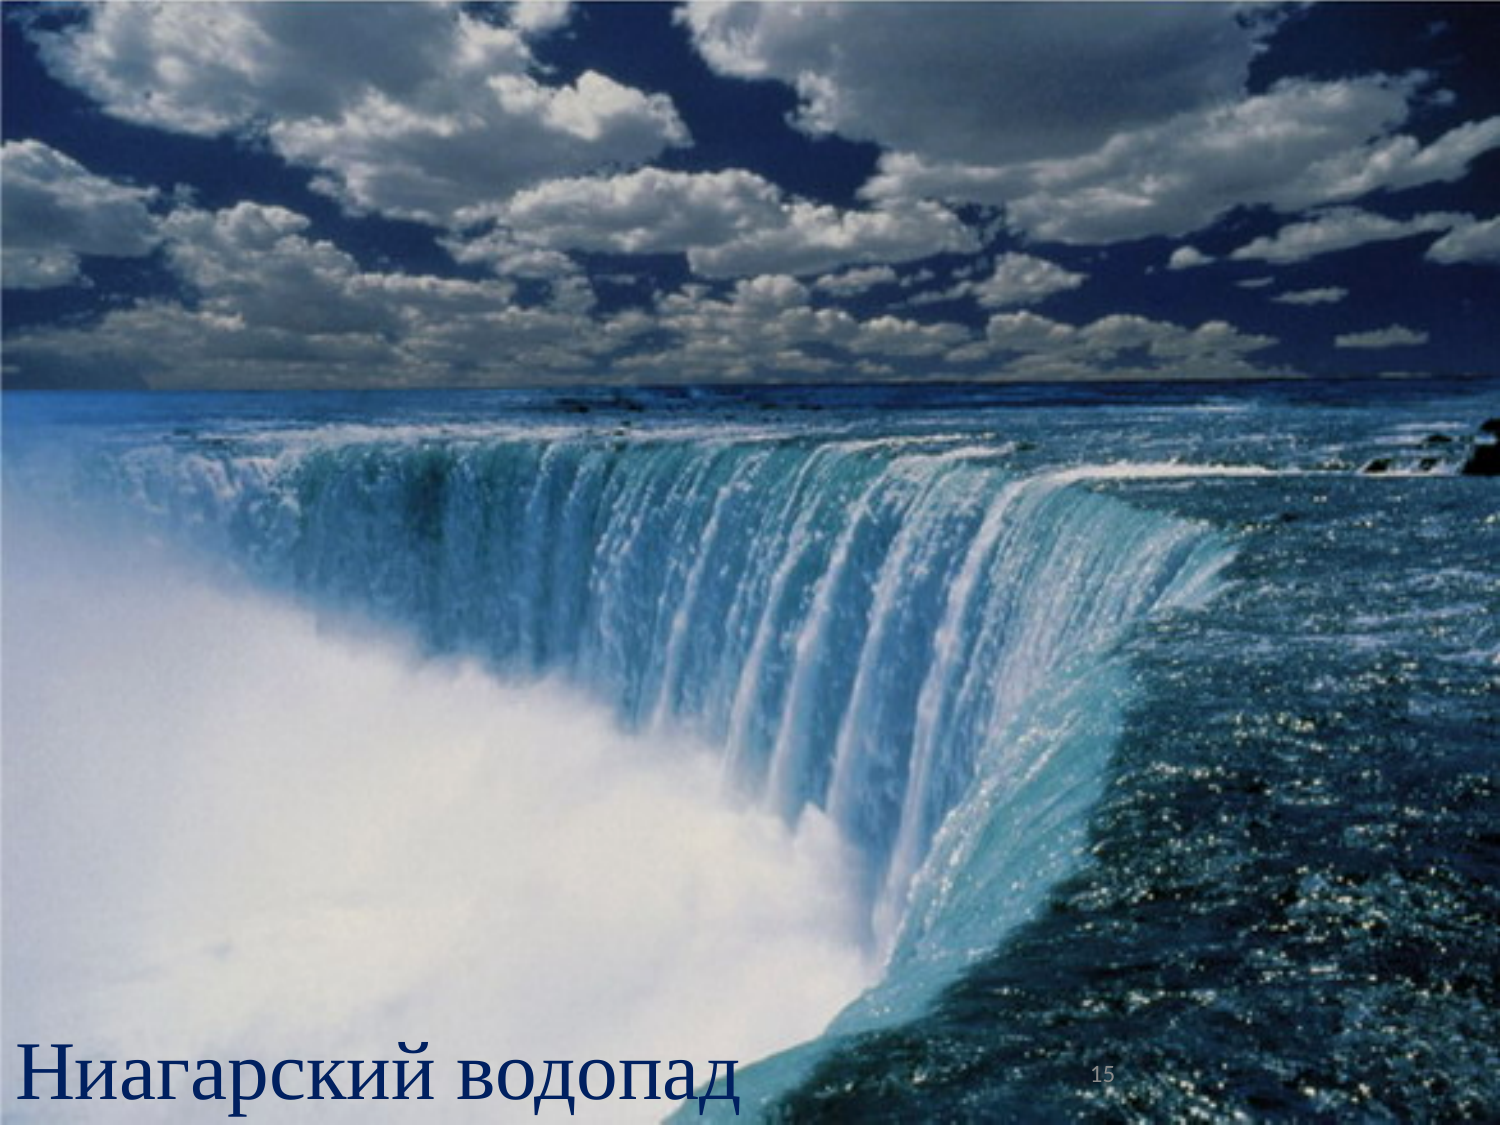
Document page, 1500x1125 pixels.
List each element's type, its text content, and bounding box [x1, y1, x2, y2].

text_box [1074, 1042, 1426, 1103]
text_box Ниагарский водопад [0, 1009, 778, 1124]
picture [0, 0, 1500, 1125]
